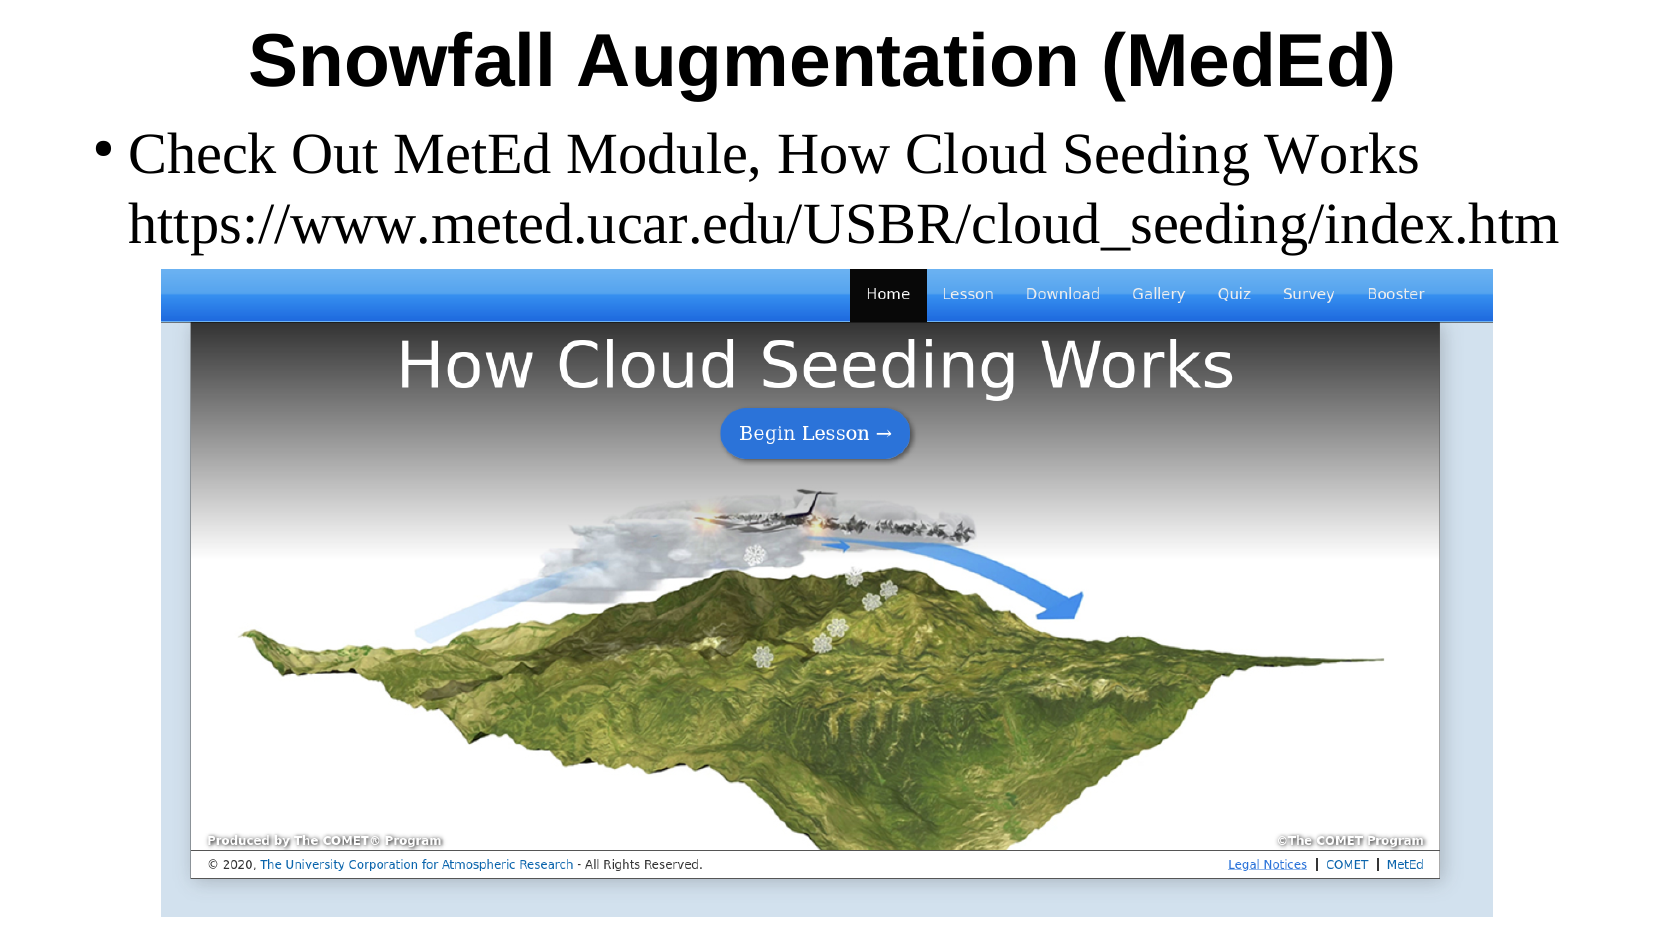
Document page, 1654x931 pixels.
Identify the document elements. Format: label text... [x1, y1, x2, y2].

text_box Check Out MetEd Module, How Cloud Seeding Works https://www.meted.ucar.edu/USBR/cloud_seeding/index.htm [0, 108, 1654, 264]
title Snowfall Augmentation (MedEd) [0, 5, 1651, 107]
picture [161, 269, 1493, 917]
